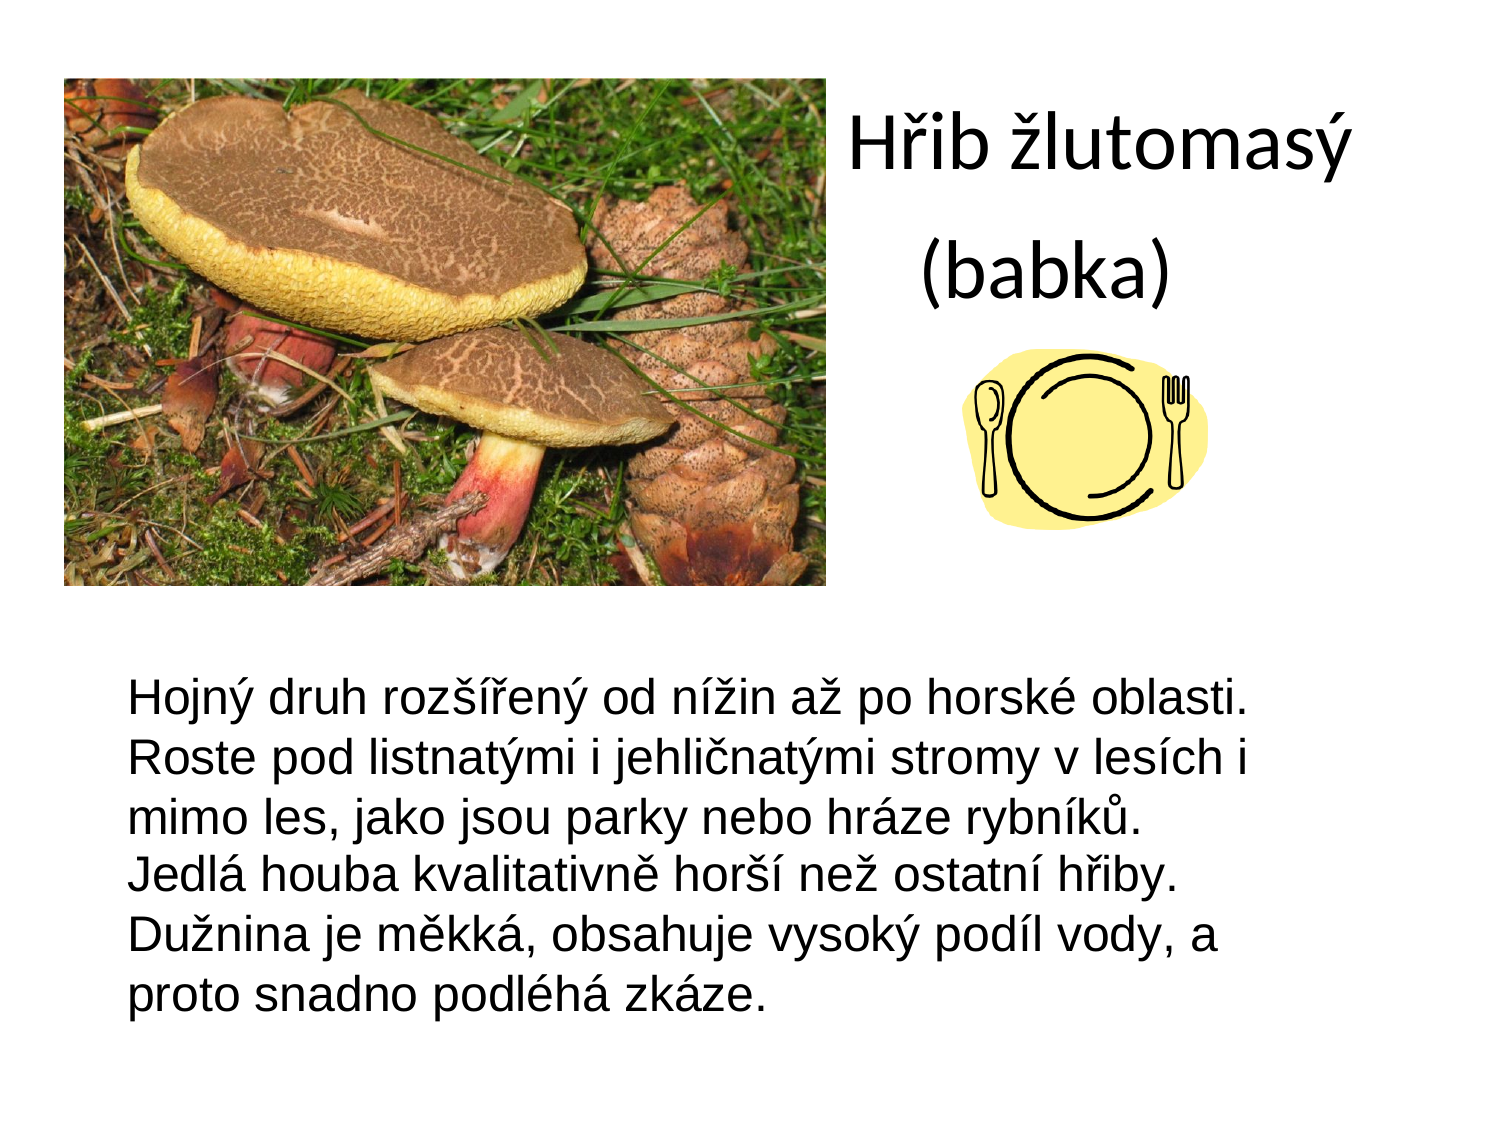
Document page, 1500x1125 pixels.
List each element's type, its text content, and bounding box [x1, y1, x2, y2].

picture [64, 78, 826, 586]
picture [962, 349, 1208, 530]
text_box (babka) [903, 208, 1190, 324]
text_box Jedlá houba kvalitativně horší než ostatní hřiby. Dužnina je měkká, obsahuje vysoký podíl vody, a proto snadno podléhá zkáze. [112, 834, 1329, 1030]
text_box Hřib žlutomasý [832, 78, 1370, 194]
text_box Hojný druh rozšířený od nížin až po horské oblasti. Roste pod listnatými i jehličnatými stromy v lesích i mimo les, jako jsou parky nebo hráze rybníků. [112, 656, 1329, 834]
